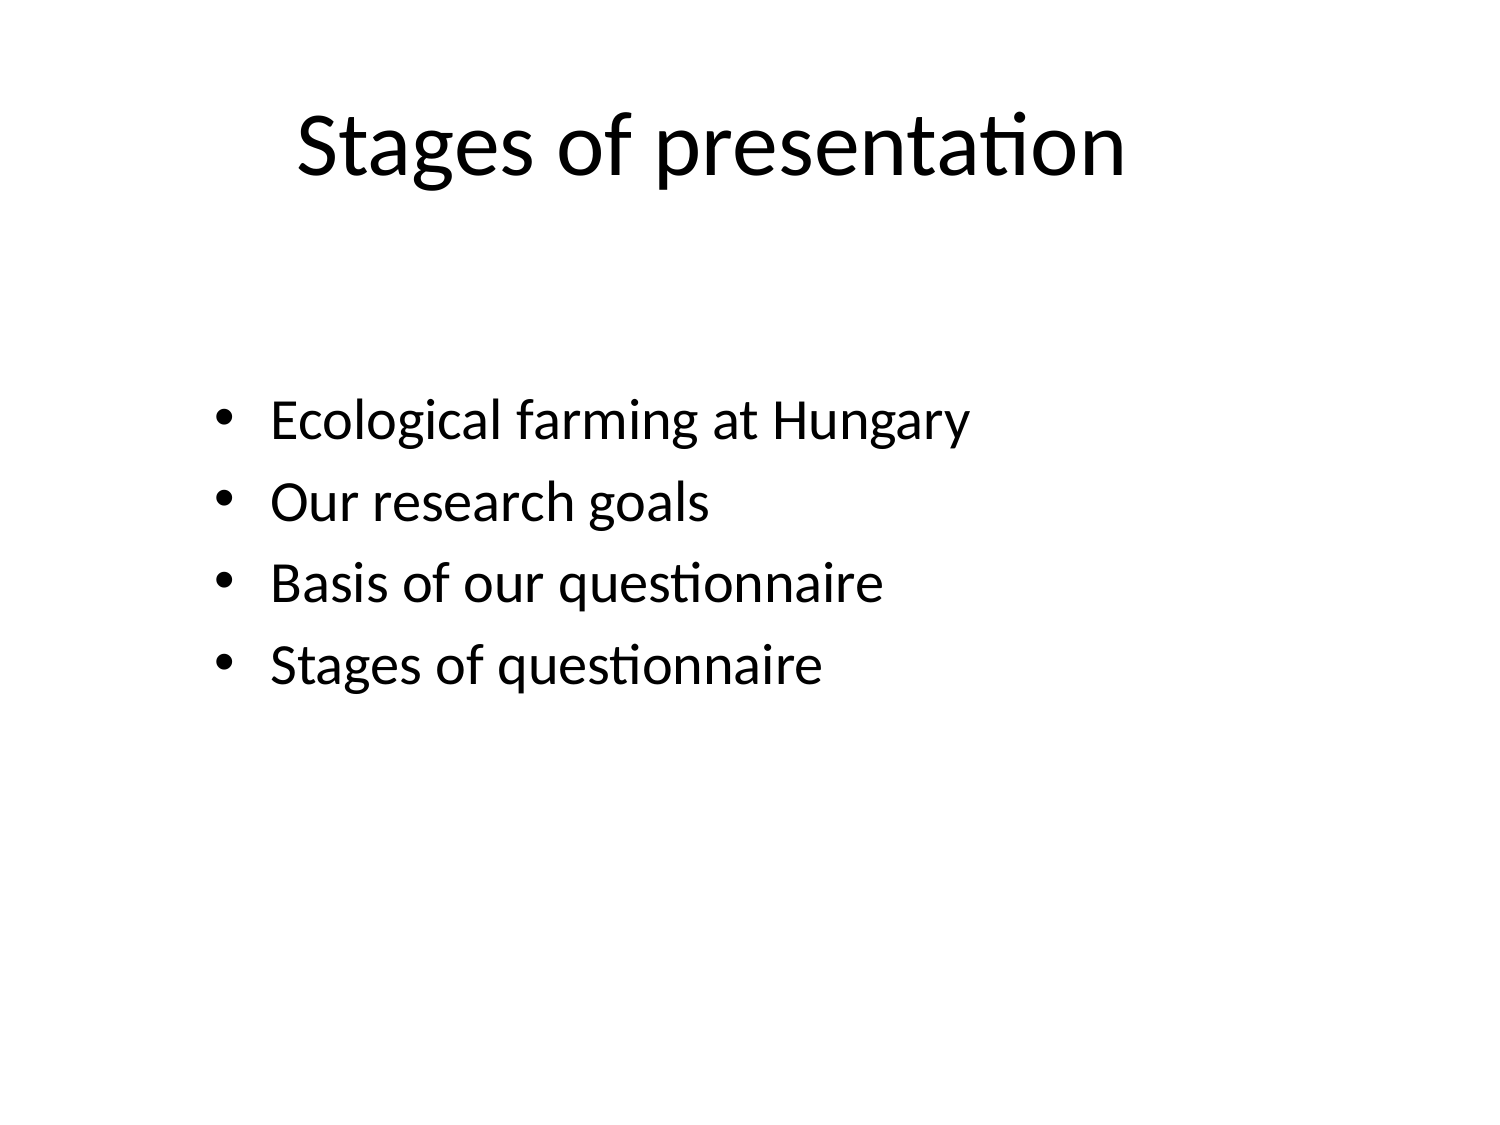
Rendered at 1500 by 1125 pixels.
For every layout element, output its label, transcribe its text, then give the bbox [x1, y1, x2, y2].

title Stages of presentation [281, 45, 1426, 233]
list Ecological farming at Hungary Our research goals Basis of our questionnaire Stages of questionnaire [199, 373, 1425, 1005]
